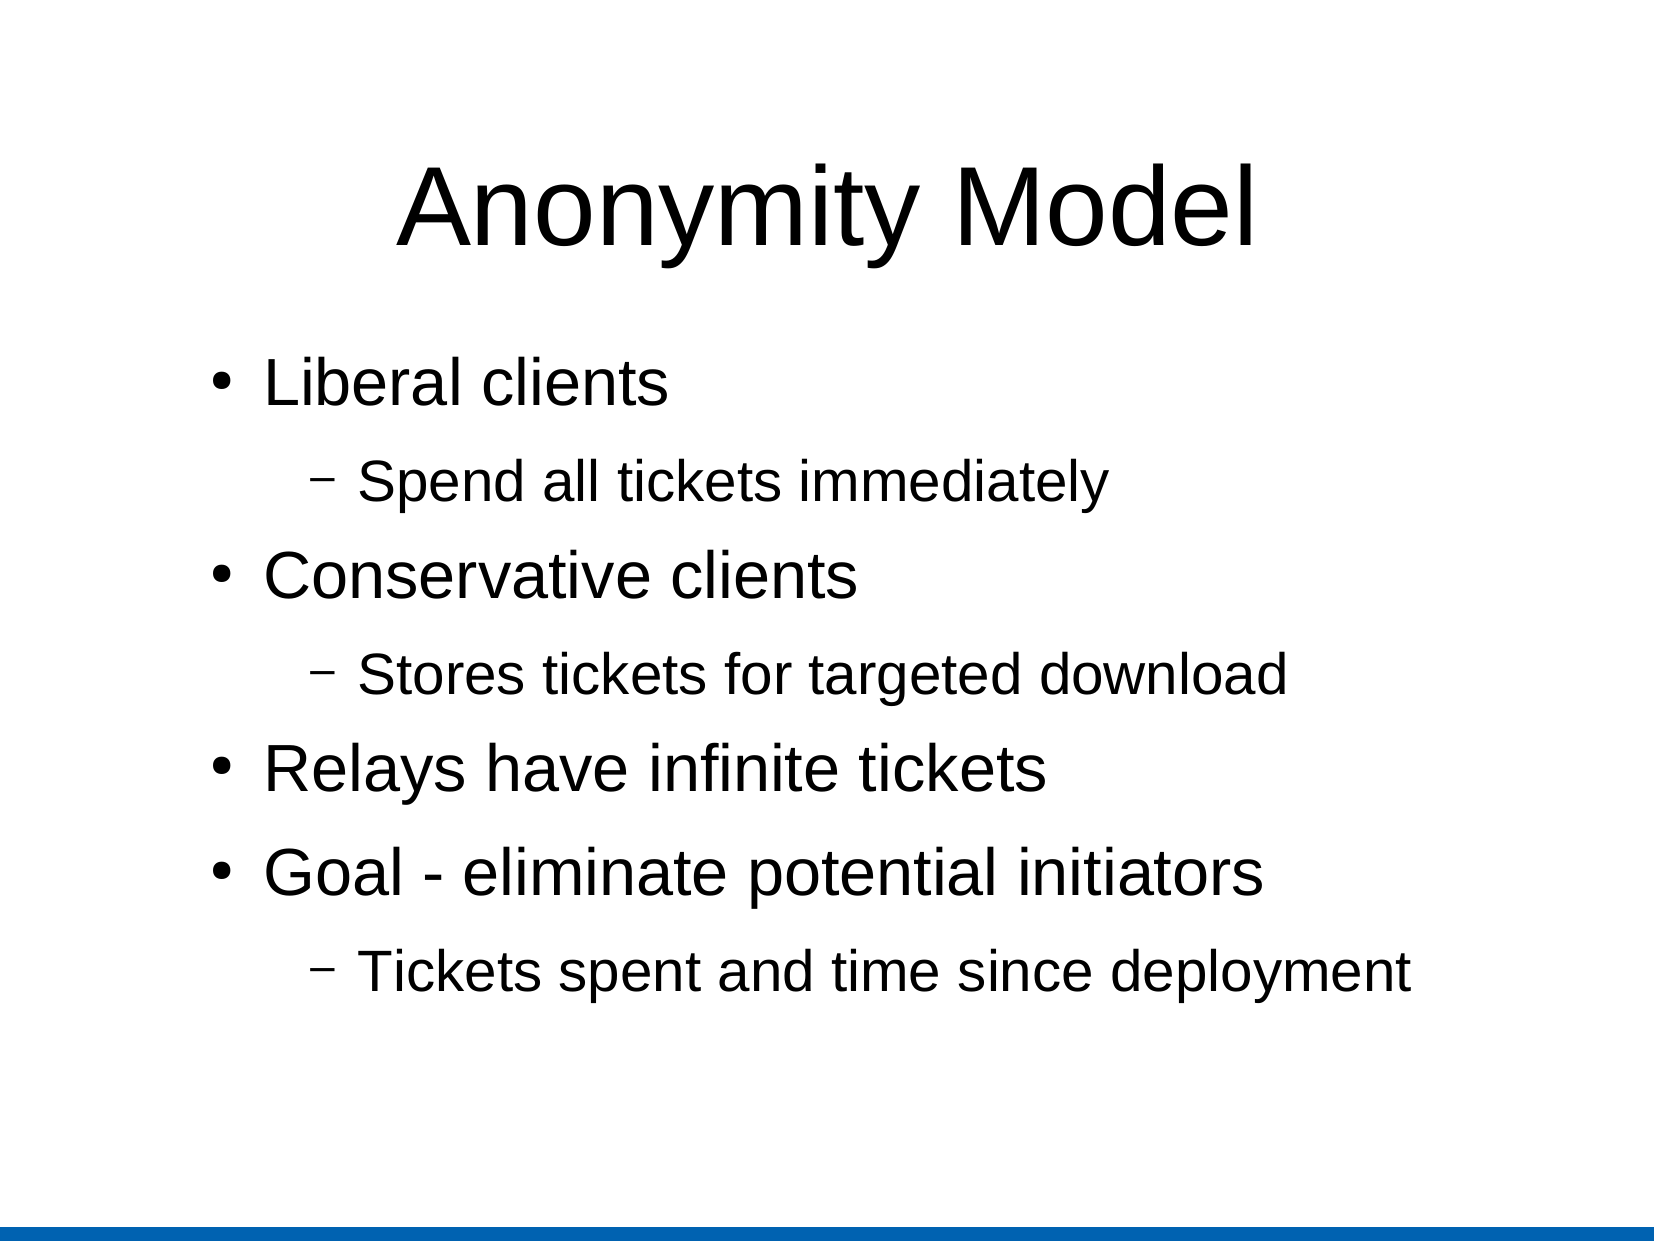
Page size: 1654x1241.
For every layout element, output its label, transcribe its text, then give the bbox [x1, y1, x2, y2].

title Anonymity Model [121, 102, 1533, 311]
list Liberal clients Spend all tickets immediately Conservative clients Stores tickets for targeted download Relays have infinite tickets Goal - eliminate potential initiators Tickets spent and time since deployment [121, 344, 1533, 1149]
